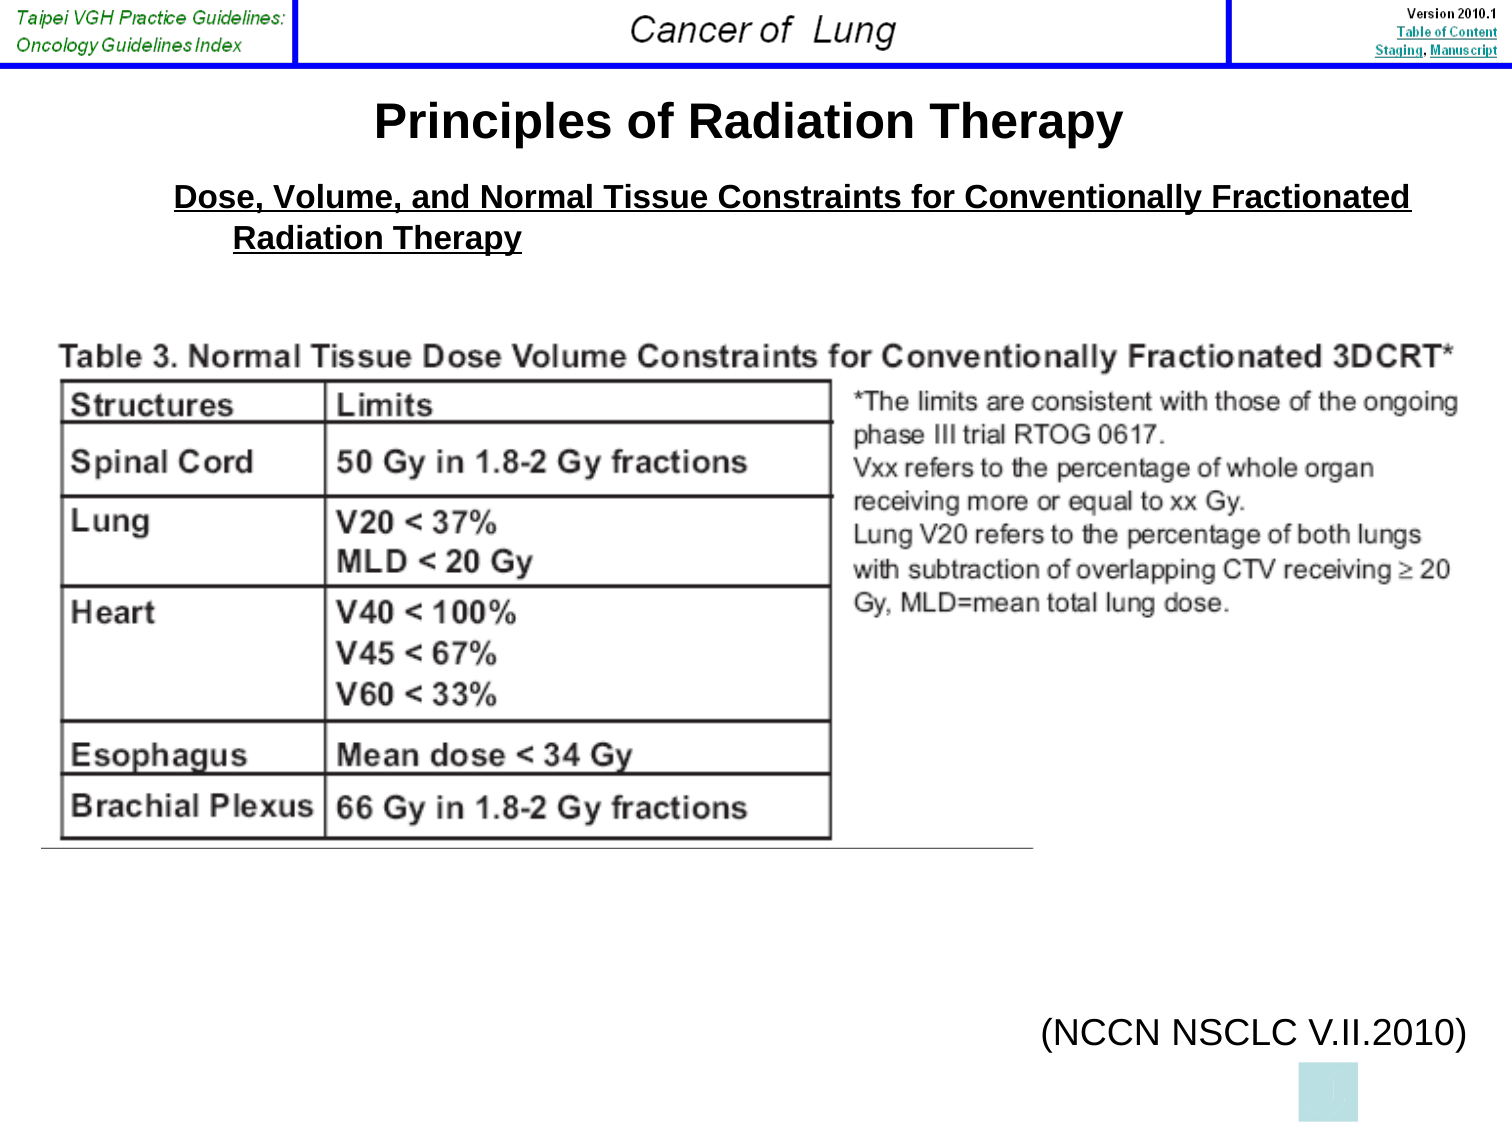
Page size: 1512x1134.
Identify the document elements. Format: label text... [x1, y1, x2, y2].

text_box (NCCN NSCLC V.II.2010) [1025, 1000, 1483, 1061]
title Principles of Radiation Therapy [0, 70, 1512, 166]
picture [41, 320, 1477, 849]
list Dose, Volume, and Normal Tissue Constraints for Conventionally Fractionated Radiation Therapy [99, 165, 1489, 1052]
